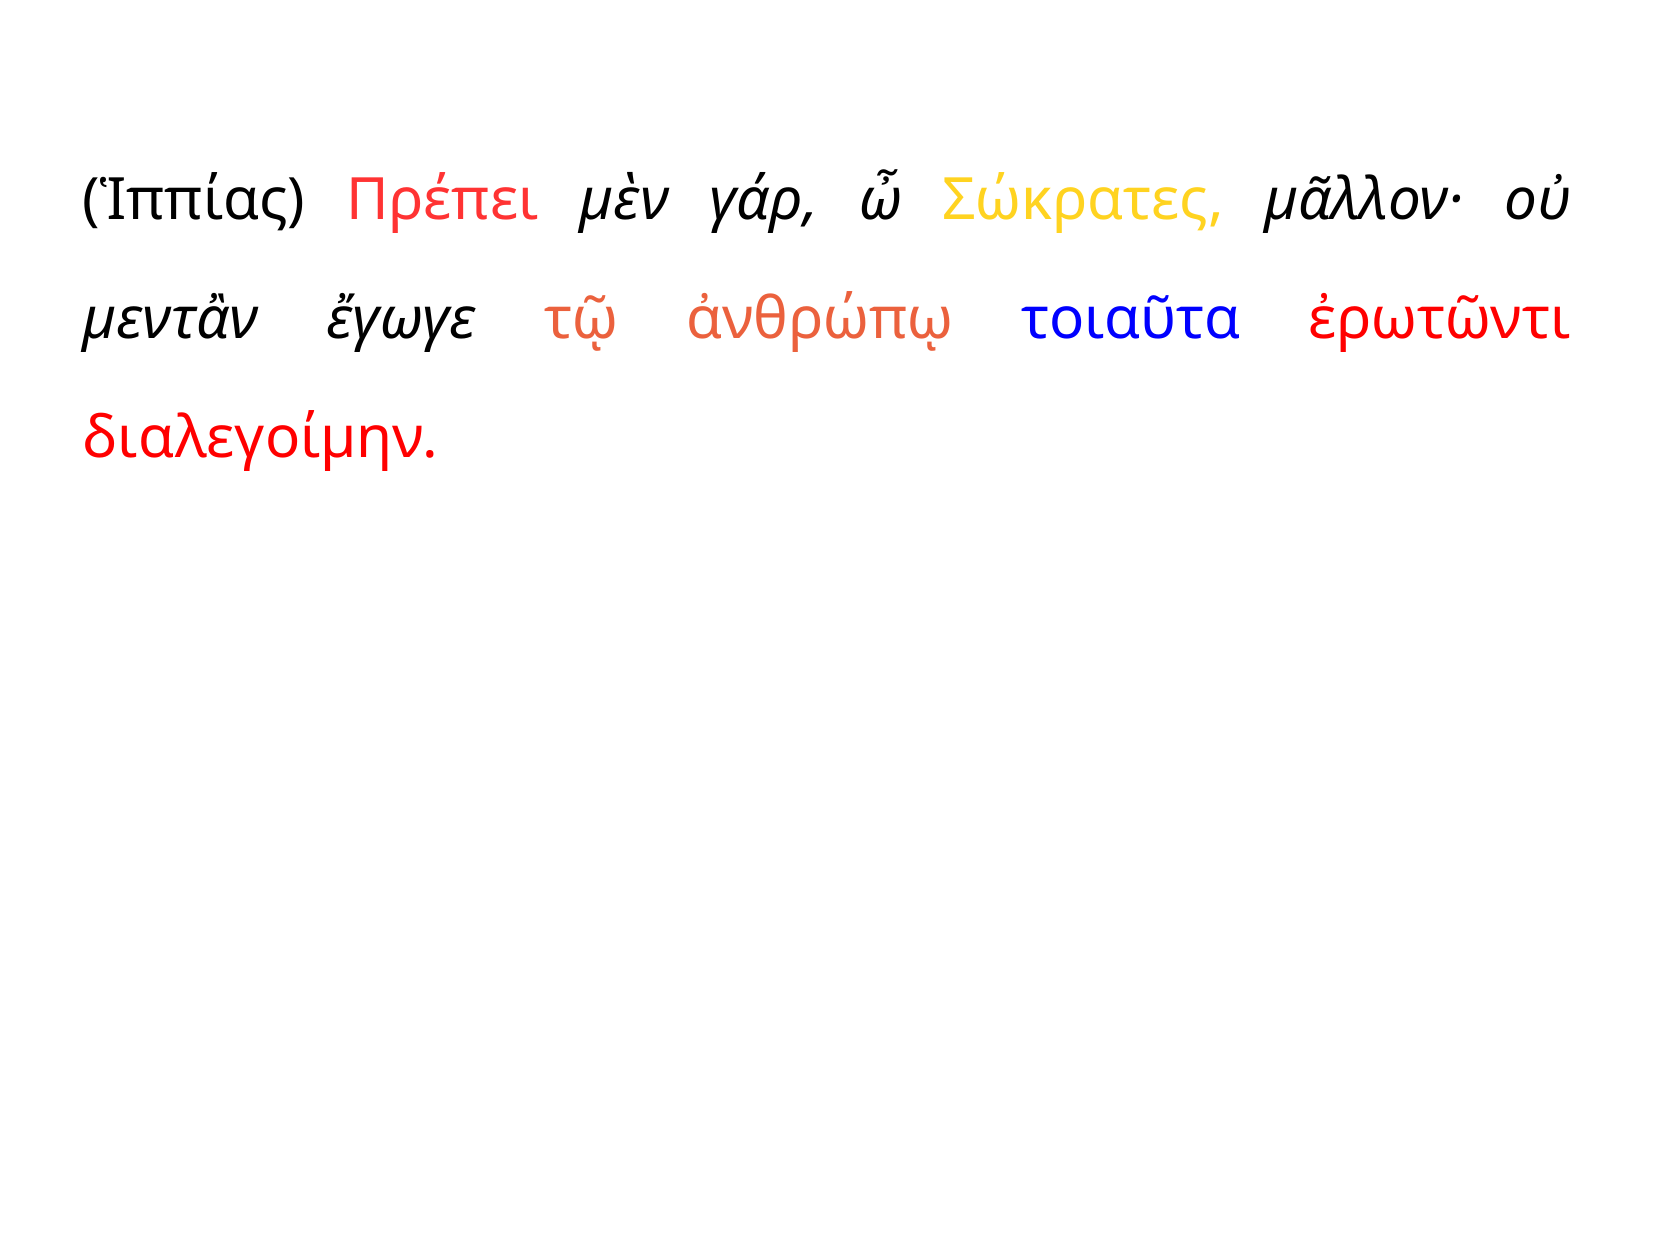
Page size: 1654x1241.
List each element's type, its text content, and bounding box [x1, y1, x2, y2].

list (Ἱππίας) Πρέπει μὲν γάρ, ὦ Σώκρατες, μᾶλλον· οὐ μεντἂν ἔγωγε τῷ ἀνθρώπῳ τοιαῦτα ἐρωτῶντι διαλεγοίμην. [82, 118, 1571, 1109]
